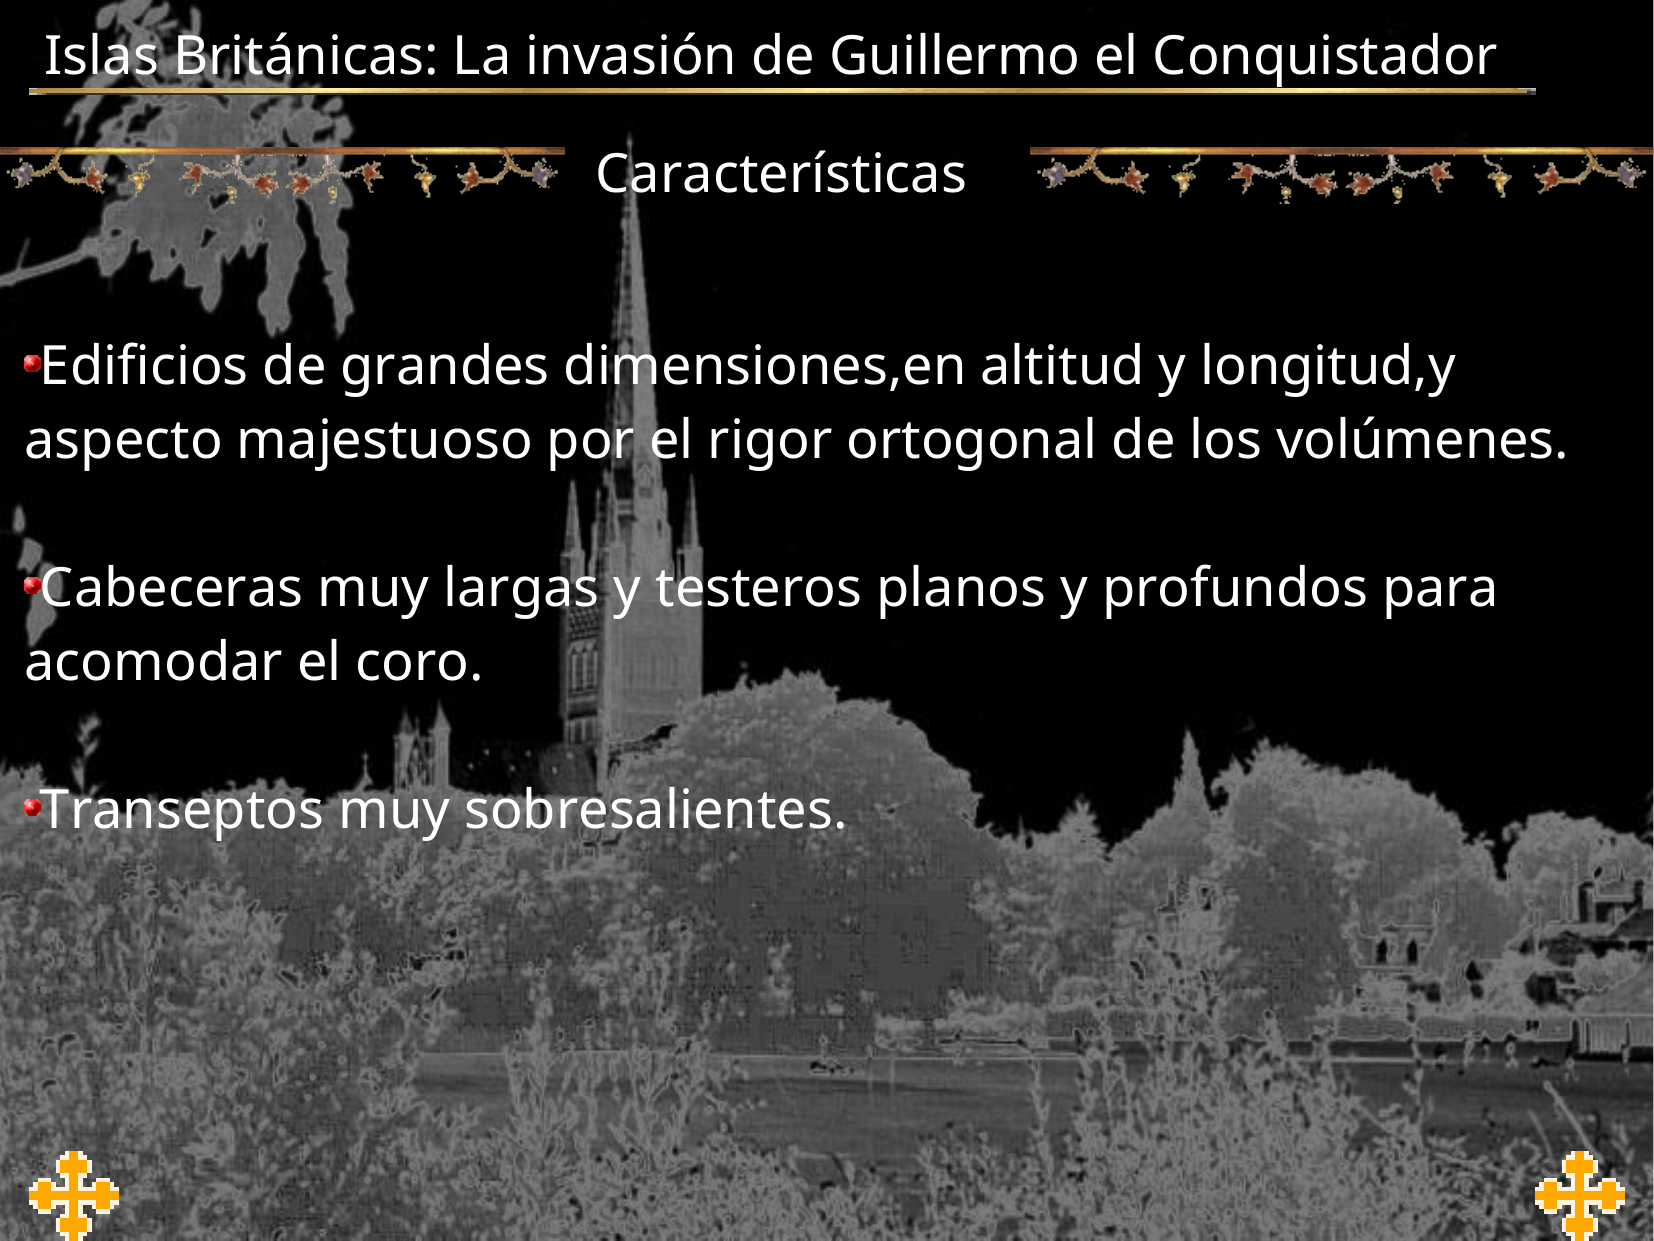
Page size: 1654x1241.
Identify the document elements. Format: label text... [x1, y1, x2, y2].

text_box Edificios de grandes dimensiones,en altitud y longitud,y aspecto majestuoso por el rigor ortogonal de los volúmenes. Cabeceras muy largas y testeros planos y profundos para acomodar el coro. Transeptos muy sobresalientes. [9, 319, 1626, 855]
text_box Islas Británicas: La invasión de Guillermo el Conquistador [29, 8, 1533, 88]
text_box Características [581, 126, 1004, 207]
picture [0, 0, 1654, 1241]
